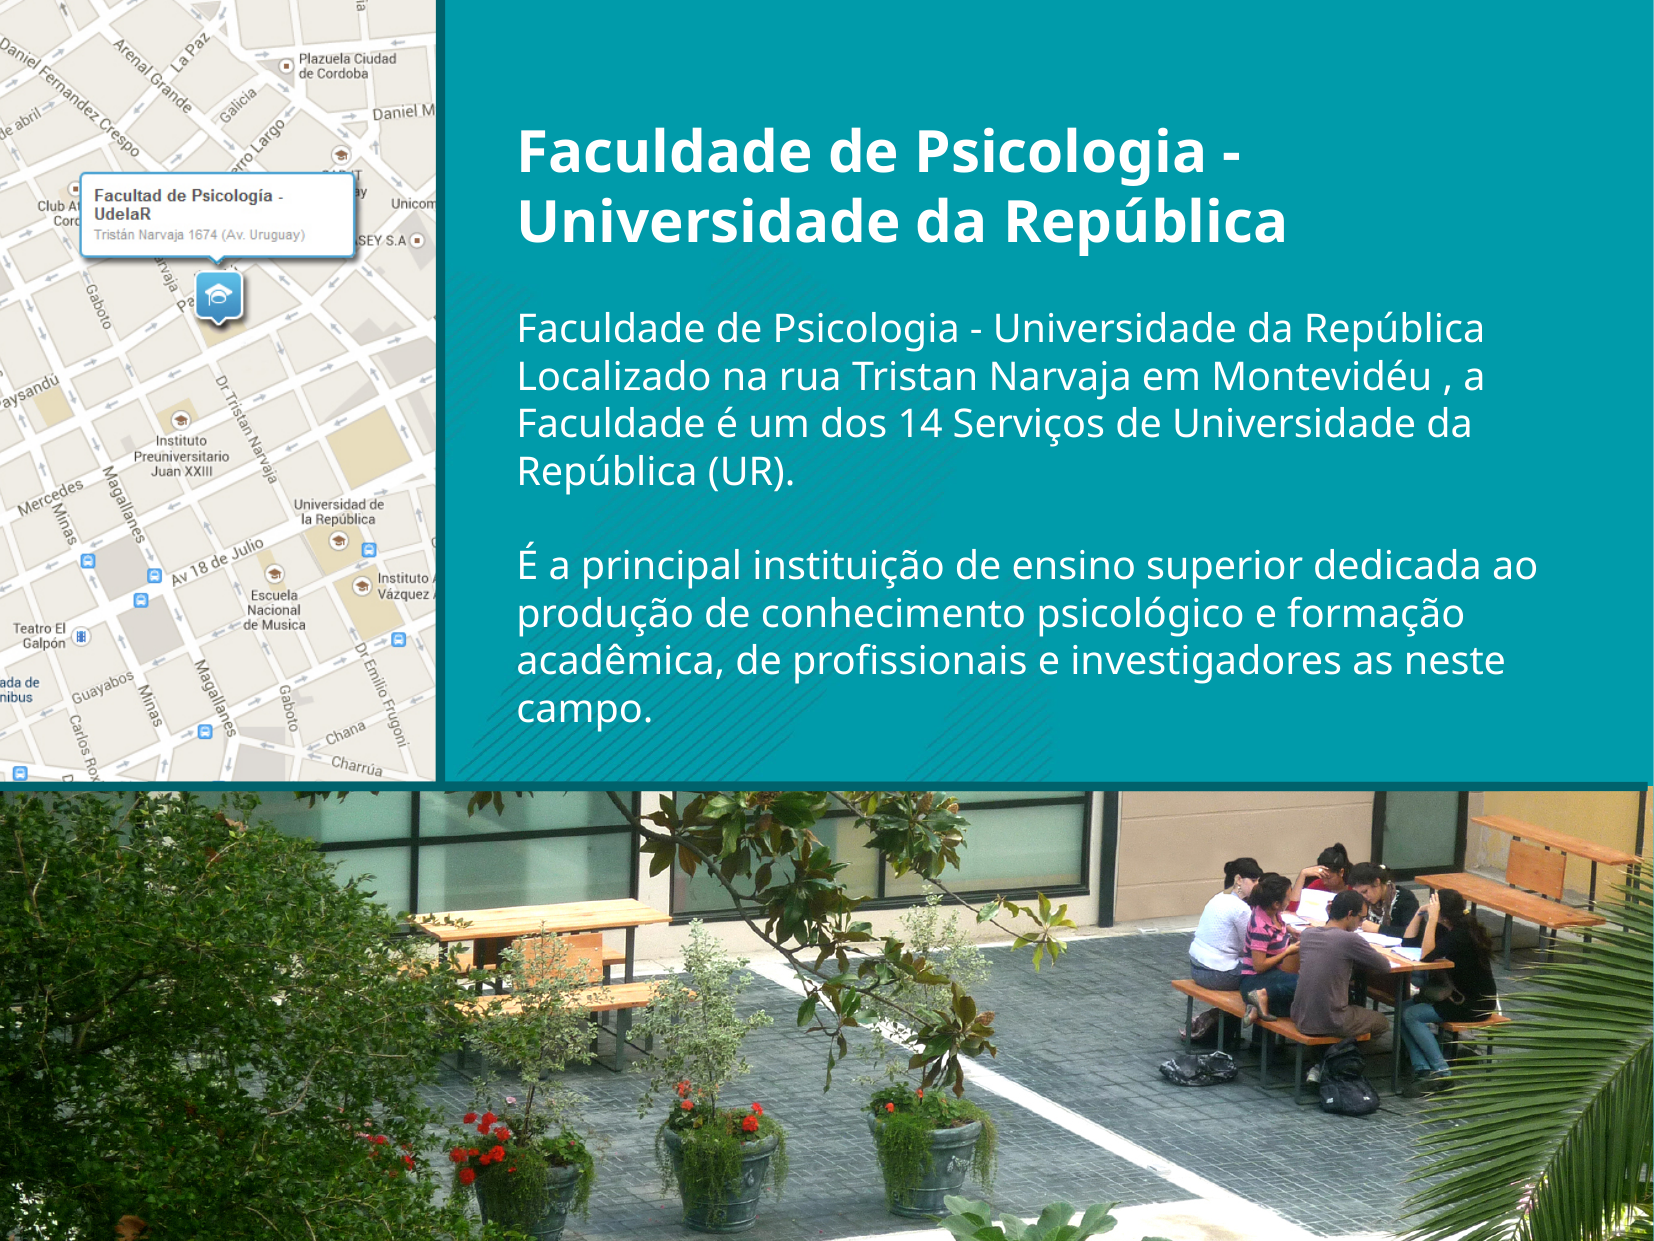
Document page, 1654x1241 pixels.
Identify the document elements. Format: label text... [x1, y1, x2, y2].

picture [0, 0, 435, 781]
text_box Faculdade de Psicologia - Universidade da República Localizado na rua Tristan Narvaja em Montevidéu , a Faculdade é um dos 14 Serviços de Universidade da República (UR). É a principal instituição de ensino superior dedicada ao produção de conhecimento psicológico e formação acadêmica, de profissionais e investigadores as neste campo. [501, 295, 1595, 738]
picture [0, 0, 1654, 1241]
title Faculdade de Psicologia - Universidade da República [501, 106, 1367, 262]
